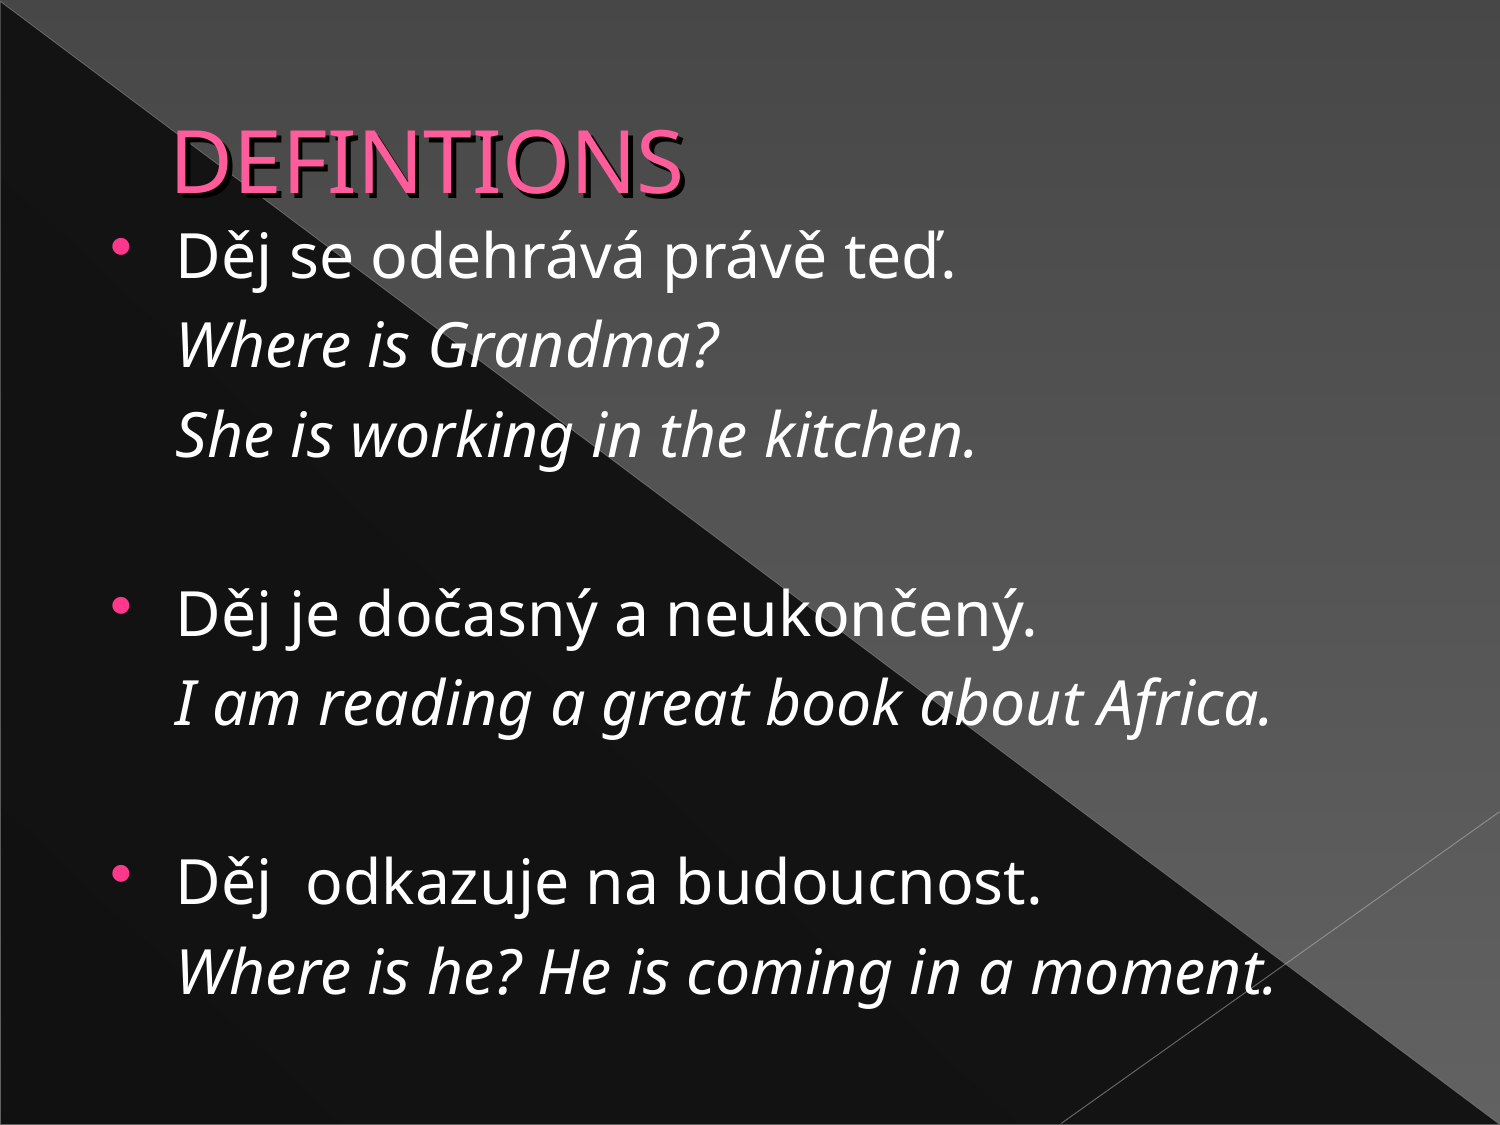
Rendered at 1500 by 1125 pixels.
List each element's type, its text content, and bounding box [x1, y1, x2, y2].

list Děj se odehrává právě teď. Where is Grandma? She is working in the kitchen. Děj je dočasný a neukončený. I am reading a great book about Africa. Děj odkazuje na budoucnost. Where is he? He is coming in a moment. [76, 208, 1427, 1053]
title DEFINTIONS [75, 43, 1426, 274]
